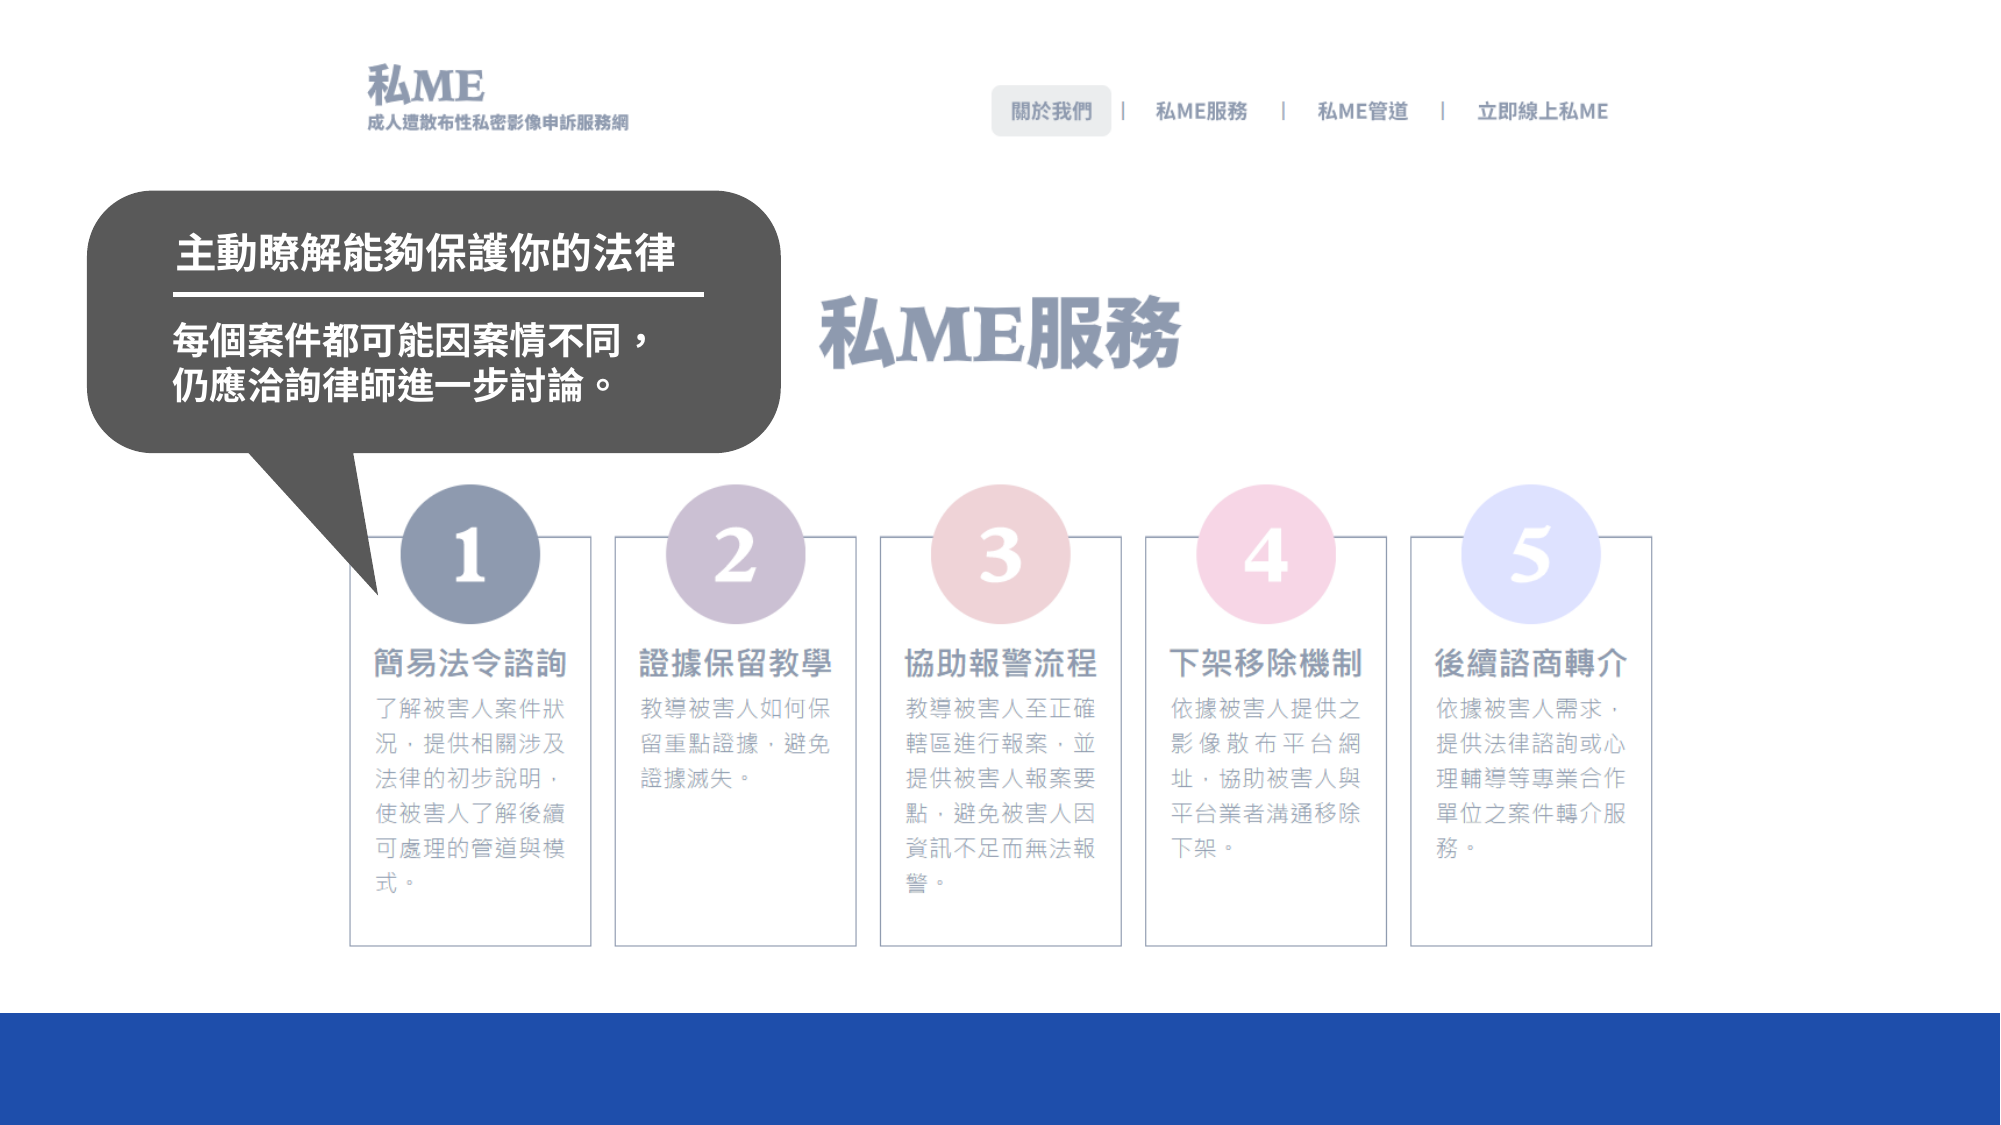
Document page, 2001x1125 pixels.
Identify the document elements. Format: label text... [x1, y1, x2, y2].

text_box 主動瞭解能夠保護你的法律 [160, 220, 708, 285]
text_box [0, 0, 2000, 1013]
picture [196, 48, 1828, 1013]
text_box 每個案件都可能因案情不同， 仍應洽詢律師進一步討論。 [157, 310, 705, 415]
